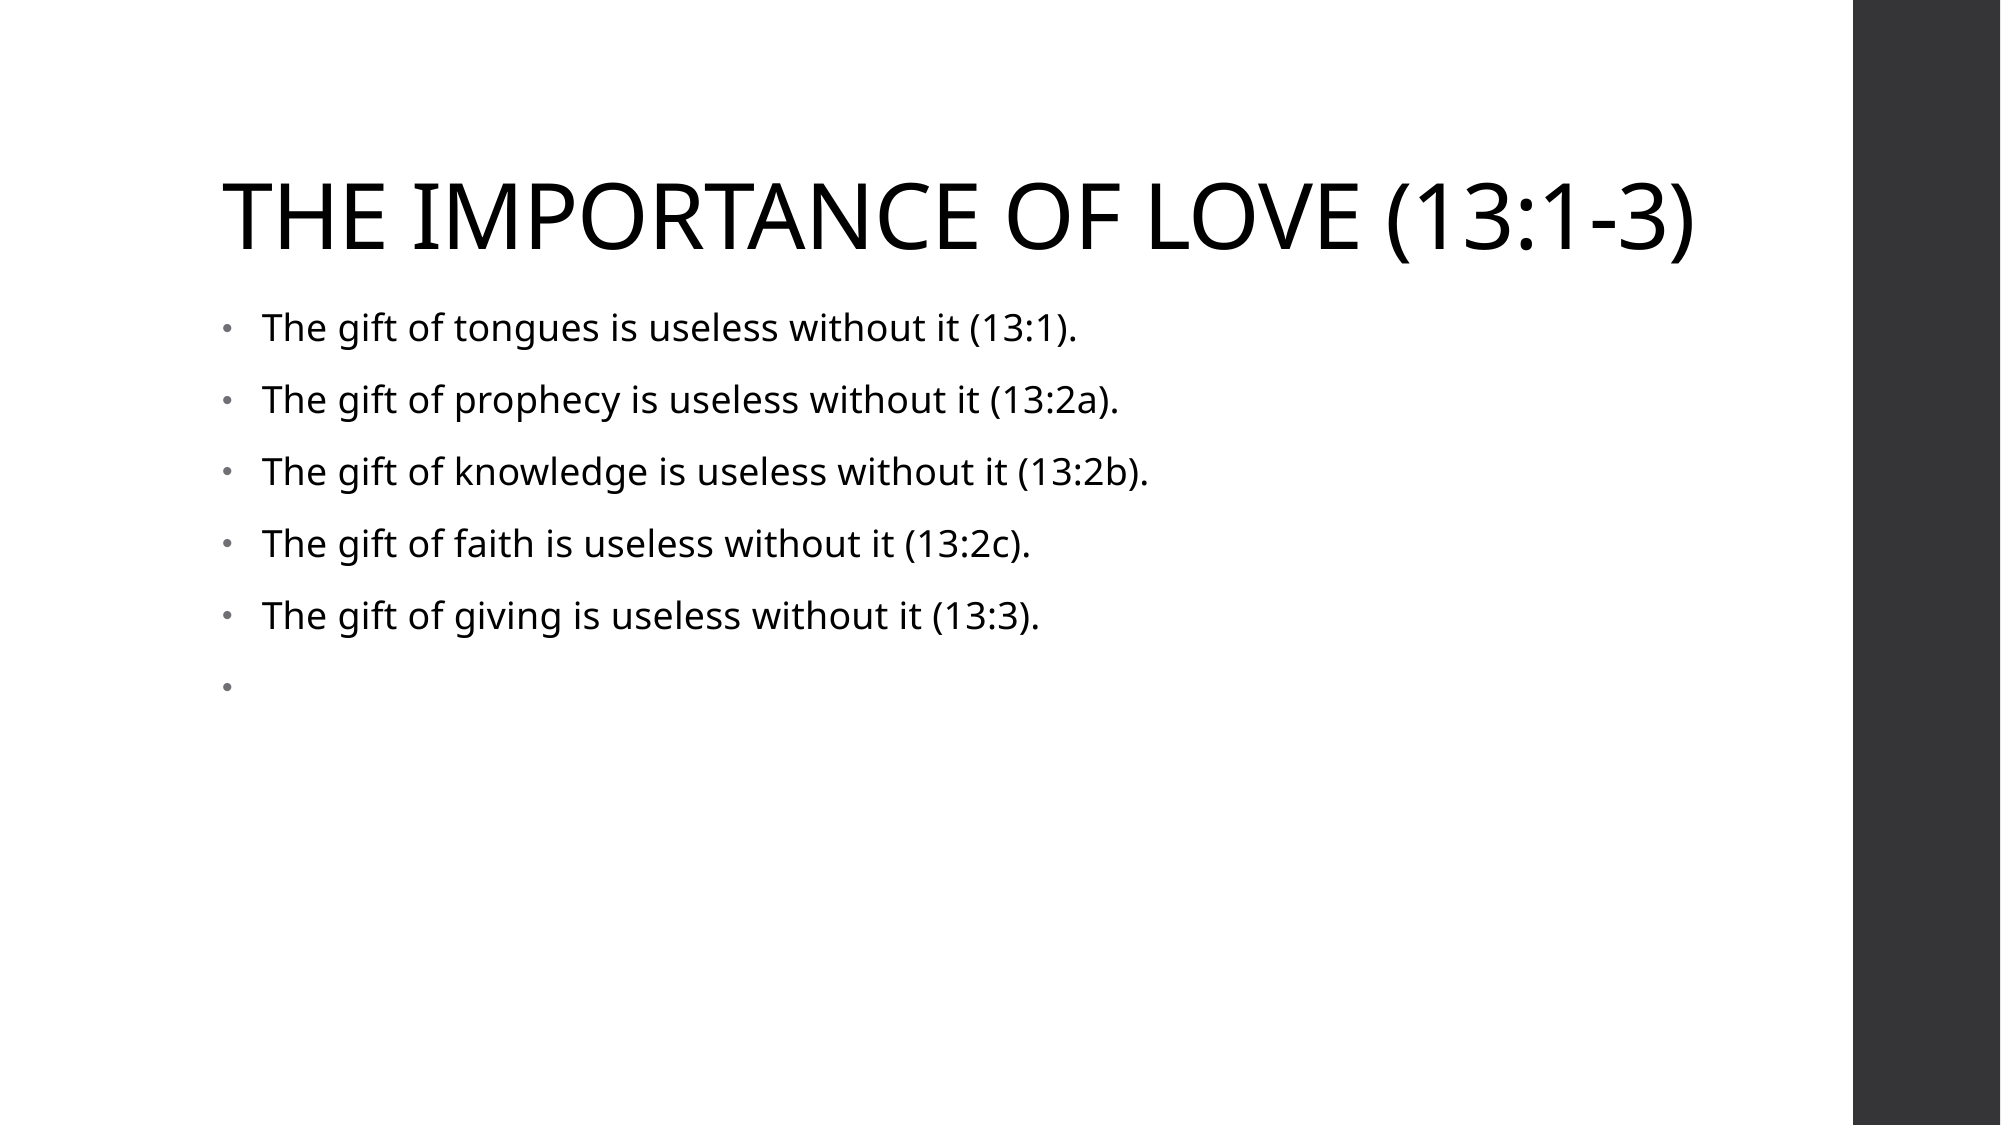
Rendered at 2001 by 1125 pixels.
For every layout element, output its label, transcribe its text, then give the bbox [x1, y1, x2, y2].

title THE IMPORTANCE OF LOVE (13:1-3) [206, 60, 1797, 278]
list The gift of tongues is useless without it (13:1). The gift of prophecy is useless without it (13:2a). The gift of knowledge is useless without it (13:2b). The gift of faith is useless without it (13:2c). The gift of giving is useless without it (13:3). [206, 299, 1617, 1014]
